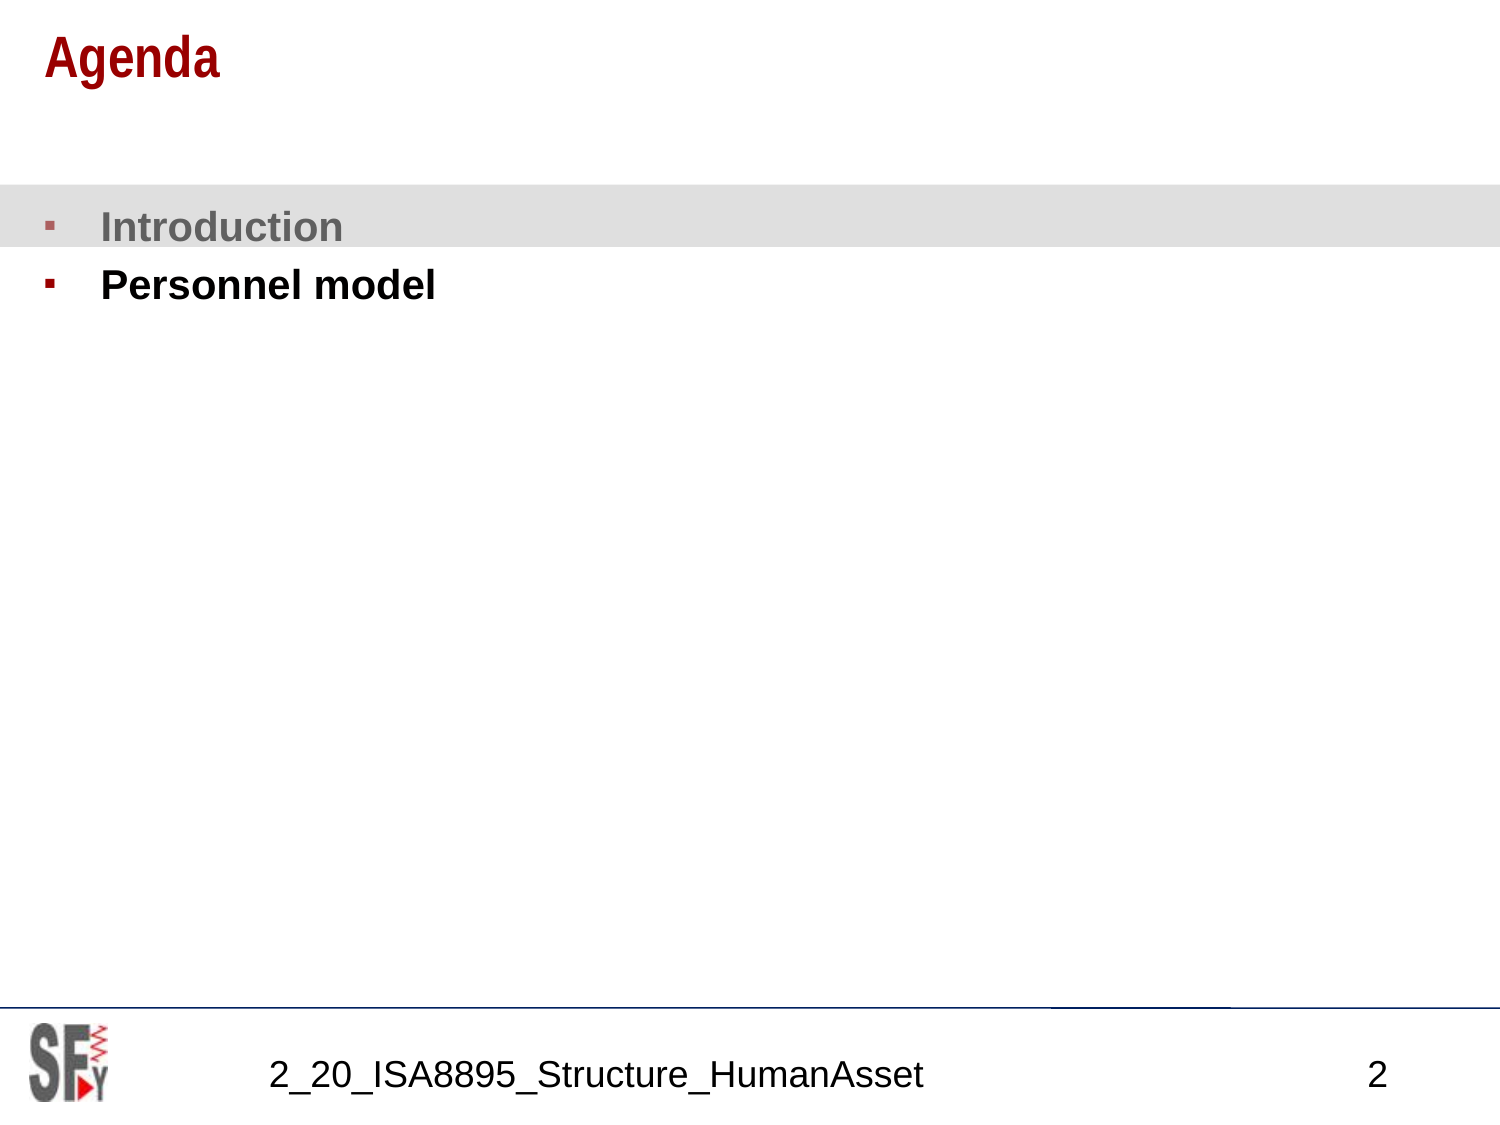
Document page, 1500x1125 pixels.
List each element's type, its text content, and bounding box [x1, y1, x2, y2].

picture [29, 1023, 108, 1102]
title Agenda [29, 12, 1471, 138]
list Introduction Personnel model [29, 247, 1471, 988]
slide_number <numéro> [1352, 1034, 1490, 1103]
footer 2_20_ISA8895_Structure_HumanAsset [253, 1034, 1336, 1103]
text_box [0, 184, 1500, 247]
